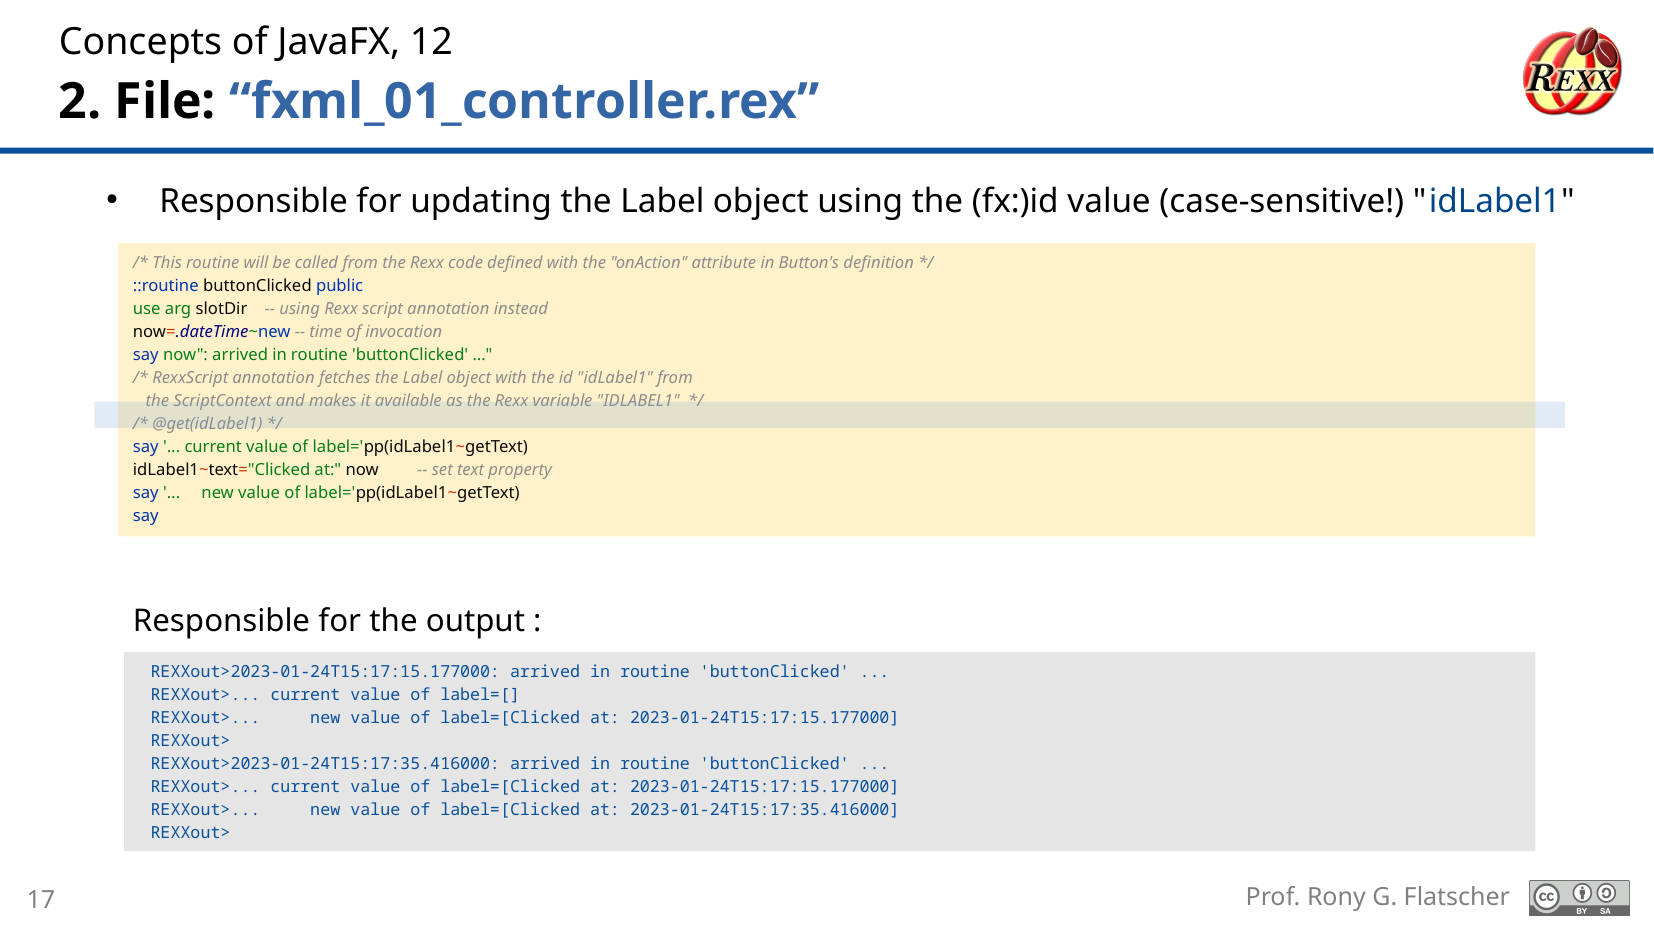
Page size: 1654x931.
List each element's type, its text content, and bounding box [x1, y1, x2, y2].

list Responsible for updating the Label object using the (fx:)id value (case-sensitive!) "idLabel1" [88, 177, 1577, 857]
title Concepts of JavaFX, 12 2. File: “fxml_01_controller.rex” [0, 0, 1625, 148]
text_box /* This routine will be called from the Rexx code defined with the "onAction" attribute in Button's definition */ ::routine buttonClicked public use arg slotDir -- using Rexx script annotation instead now=.dateTime~new -- time of invocation say now": arrived in routine 'buttonClicked' …" /* RexxScript annotation fetches the Label object with the id "idLabel1" from the ScriptContext and makes it available as the Rexx variable "IDLABEL1" */ /* @get(idLabel1) */ say '... current value of label='pp(idLabel1~getText) idLabel1~text="Clicked at:" now -- set text property say '... new value of label='pp(idLabel1~getText) say [118, 242, 1536, 401]
text_box /* This routine will be called from the Rexx code defined with the "onAction" attribute in Button's definition */ ::routine buttonClicked public use arg slotDir -- using Rexx script annotation instead now=.dateTime~new -- time of invocation say now": arrived in routine 'buttonClicked' …" /* RexxScript annotation fetches the Label object with the id "idLabel1" from the ScriptContext and makes it available as the Rexx variable "IDLABEL1" */ /* @get(idLabel1) */ say '... current value of label='pp(idLabel1~getText) idLabel1~text="Clicked at:" now -- set text property say '... new value of label='pp(idLabel1~getText) say [118, 429, 1536, 537]
text_box [94, 401, 1565, 429]
text_box Responsible for the output : [118, 590, 649, 647]
text_box REXXout>2023-01-24T15:17:15.177000: arrived in routine 'buttonClicked' ... REXXout>... current value of label=[] REXXout>... new value of label=[Clicked at: 2023-01-24T15:17:15.177000] REXXout> REXXout>2023-01-24T15:17:35.416000: arrived in routine 'buttonClicked' ... REXXout>... current value of label=[Clicked at: 2023-01-24T15:17:15.177000] REXXout>... new value of label=[Clicked at: 2023-01-24T15:17:35.416000] REXXout> [124, 651, 1536, 841]
